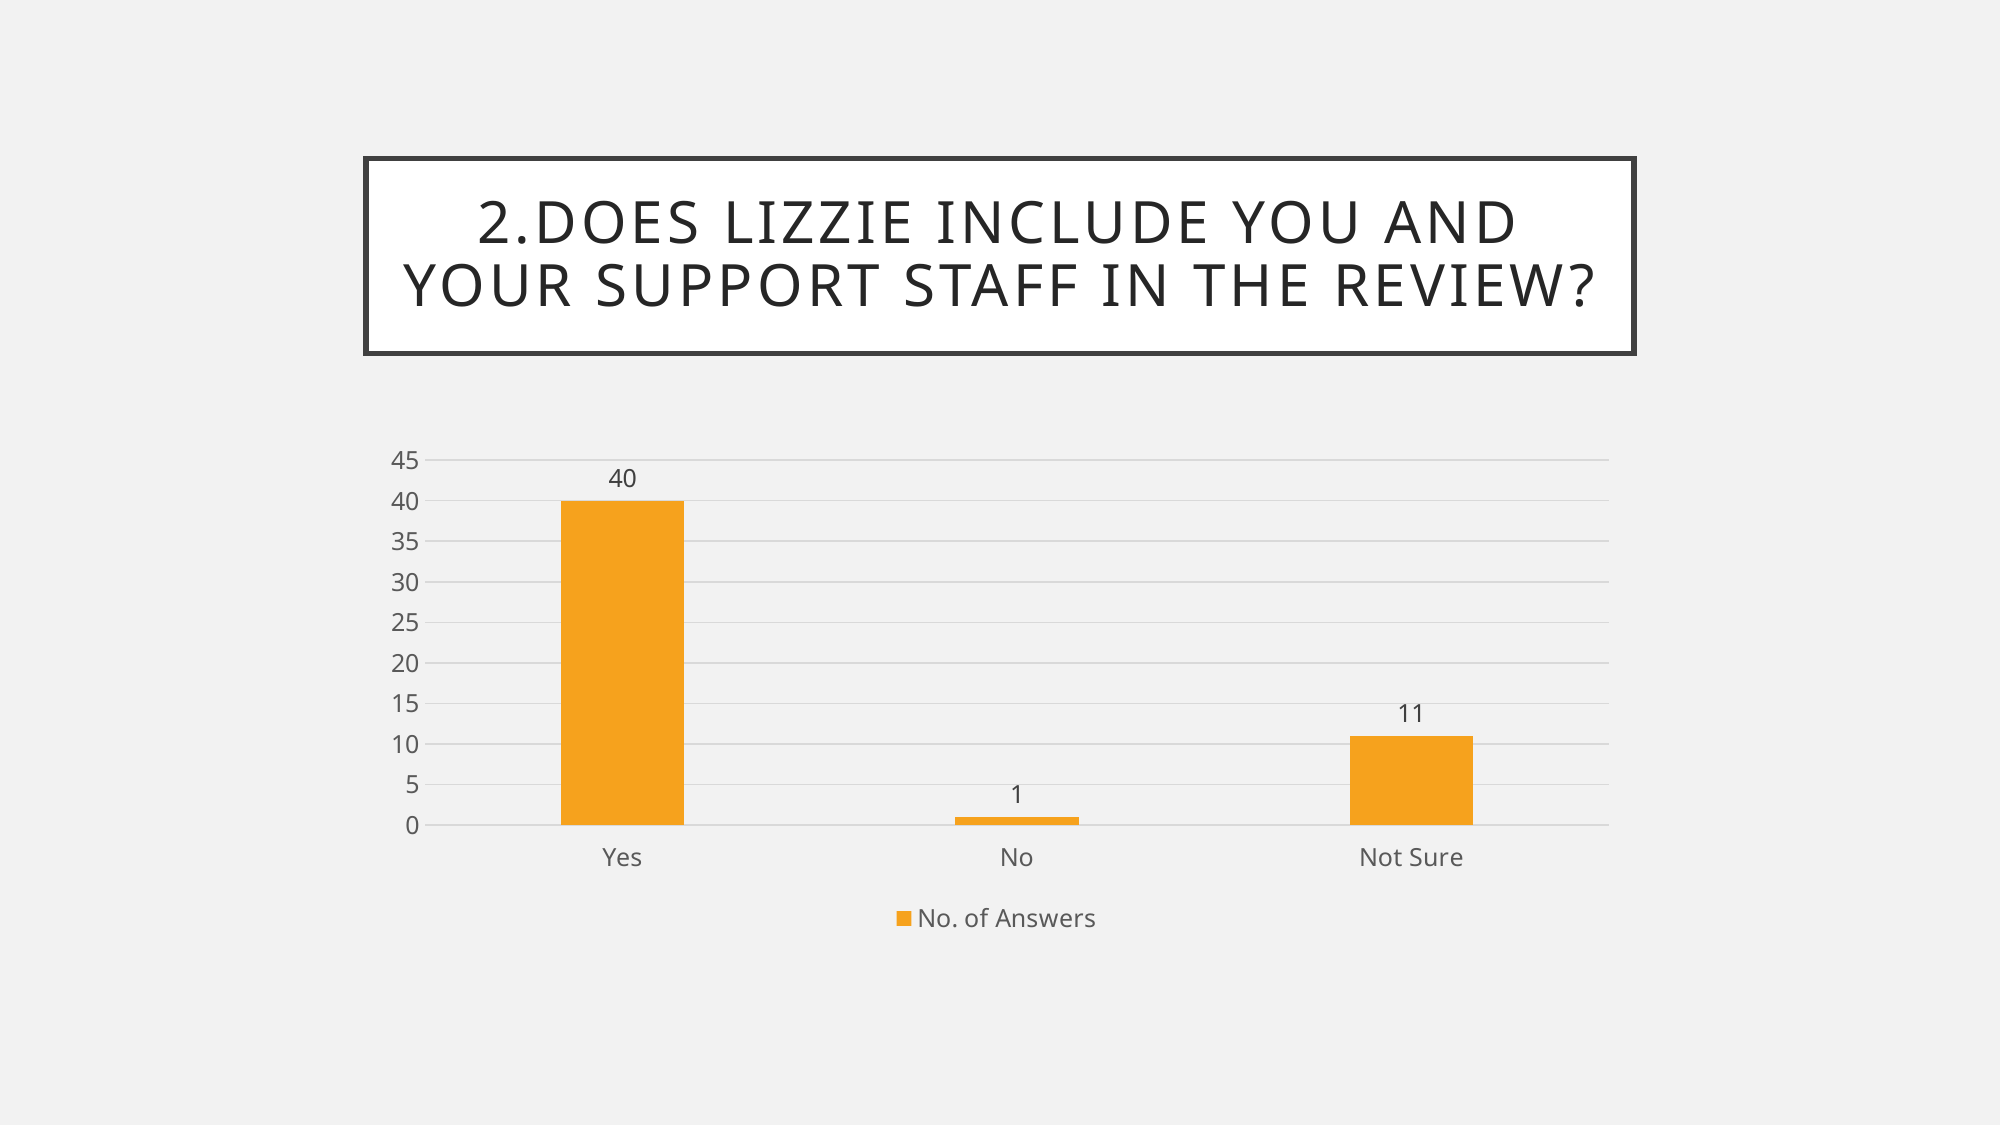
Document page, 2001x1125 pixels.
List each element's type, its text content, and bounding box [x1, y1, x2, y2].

chart [365, 432, 1635, 942]
title 2.Does lizzie include you and your support staff in the review? [366, 158, 1634, 354]
